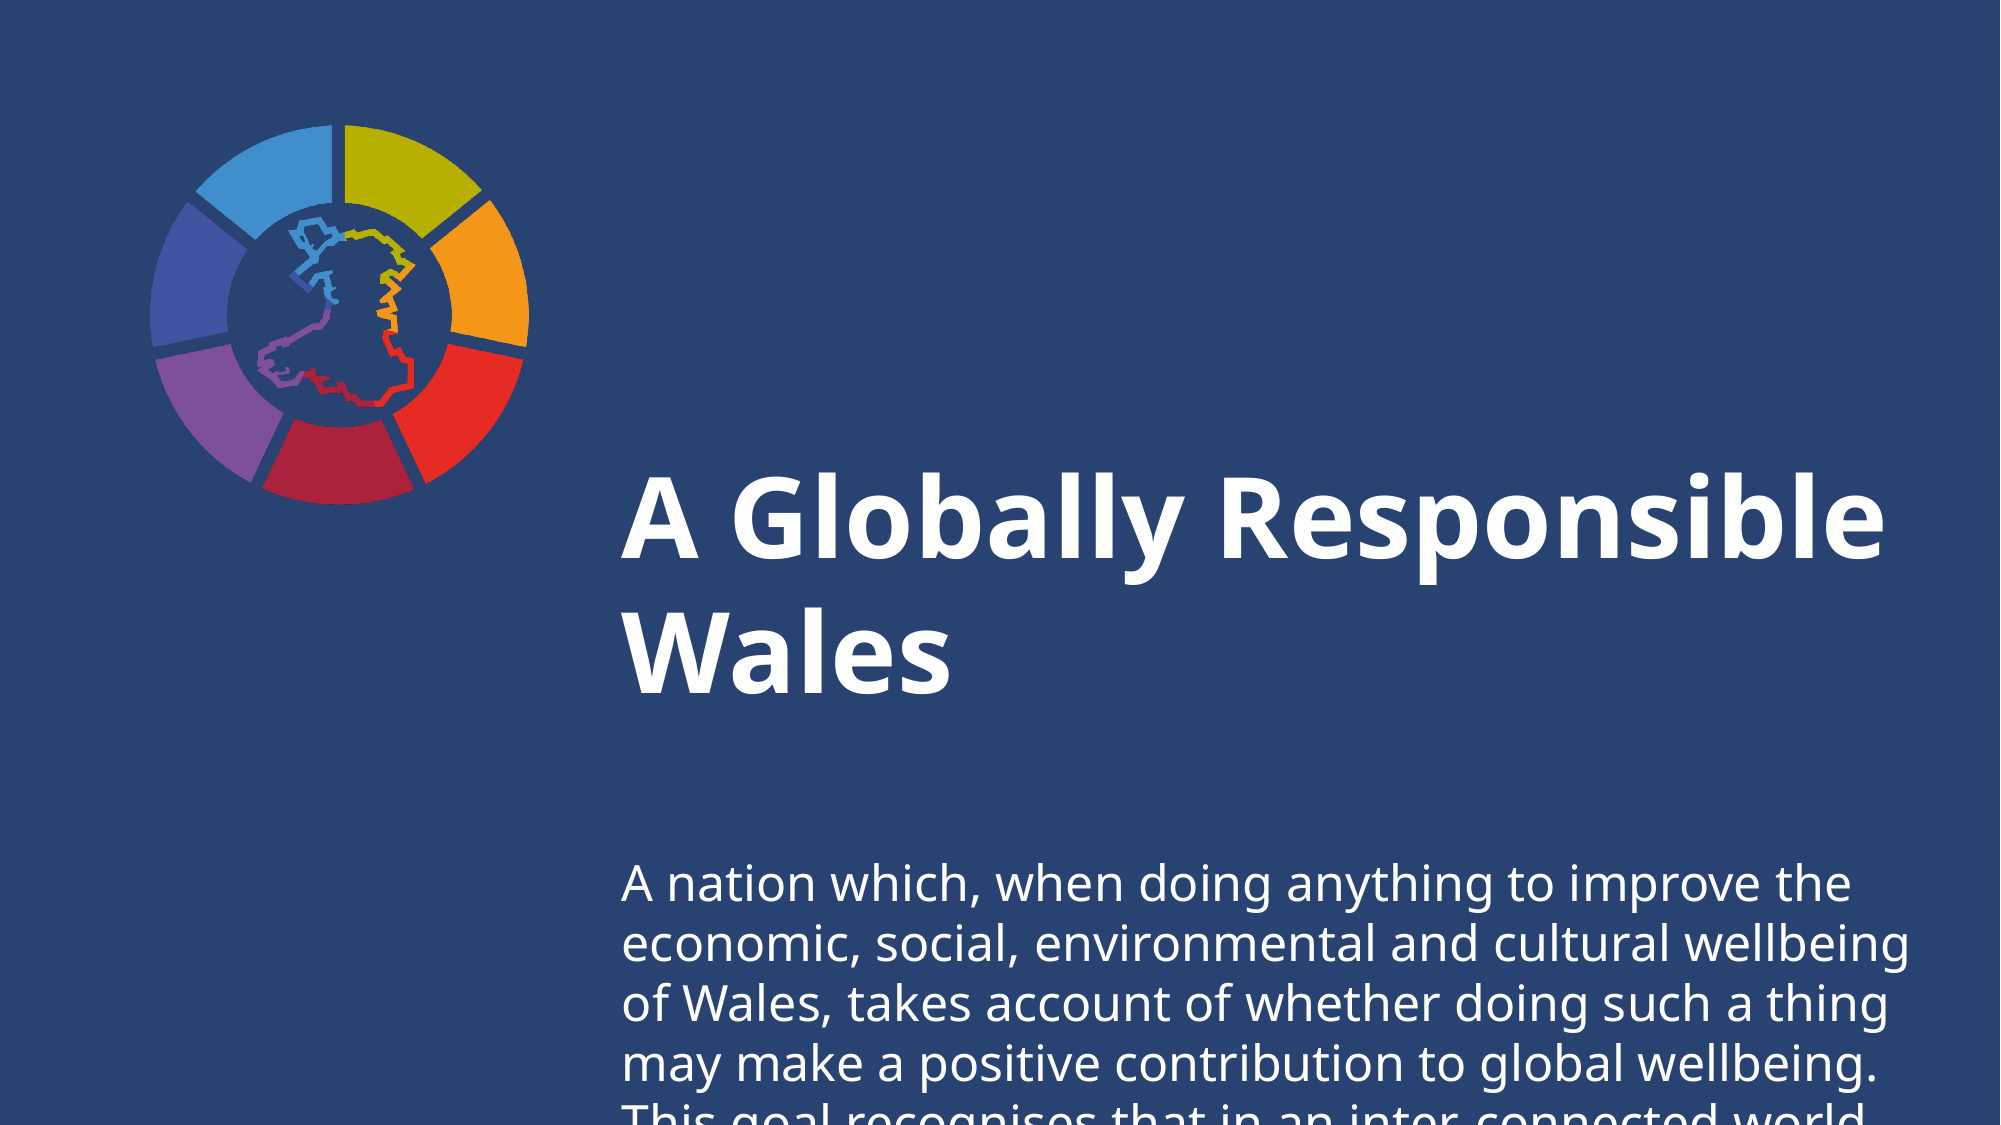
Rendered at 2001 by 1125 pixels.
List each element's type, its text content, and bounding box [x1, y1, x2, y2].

title A Globally Responsible Wales A nation which, when doing anything to improve the economic, social, environmental and cultural wellbeing of Wales, takes account of whether doing such a thing may make a positive contribution to global wellbeing. This goal recognises that in an inter-connected world what we do to make Wales a sustainable nation can have positive and adverse impacts outside of Wales. [606, 438, 1957, 685]
picture [149, 125, 543, 505]
